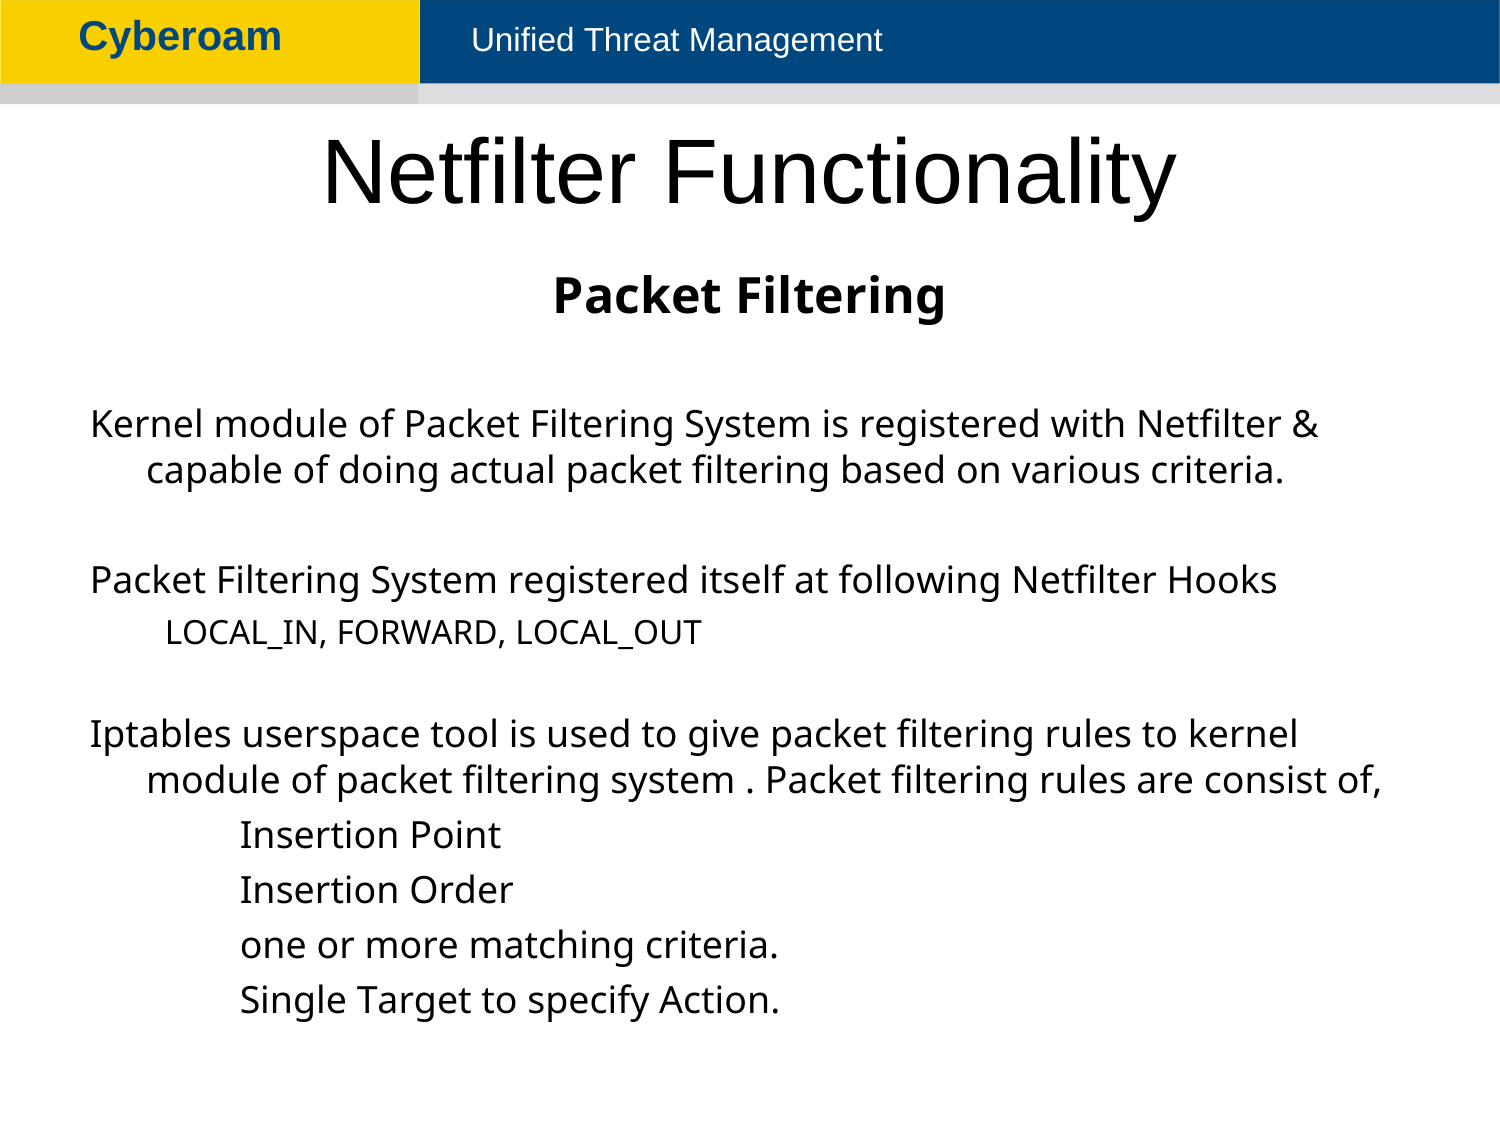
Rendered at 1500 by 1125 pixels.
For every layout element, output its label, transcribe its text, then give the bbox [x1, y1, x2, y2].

title Netfilter Functionality [75, 112, 1426, 233]
picture [0, 0, 1500, 83]
list Packet Filtering Kernel module of Packet Filtering System is registered with Netfilter & capable of doing actual packet filtering based on various criteria. Packet Filtering System registered itself at following Netfilter Hooks LOCAL_IN, FORWARD, LOCAL_OUT Iptables userspace tool is used to give packet filtering rules to kernel module of packet filtering system . Packet filtering rules are consist of, Insertion Point Insertion Order one or more matching criteria. Single Target to specify Action. [75, 262, 1426, 1092]
